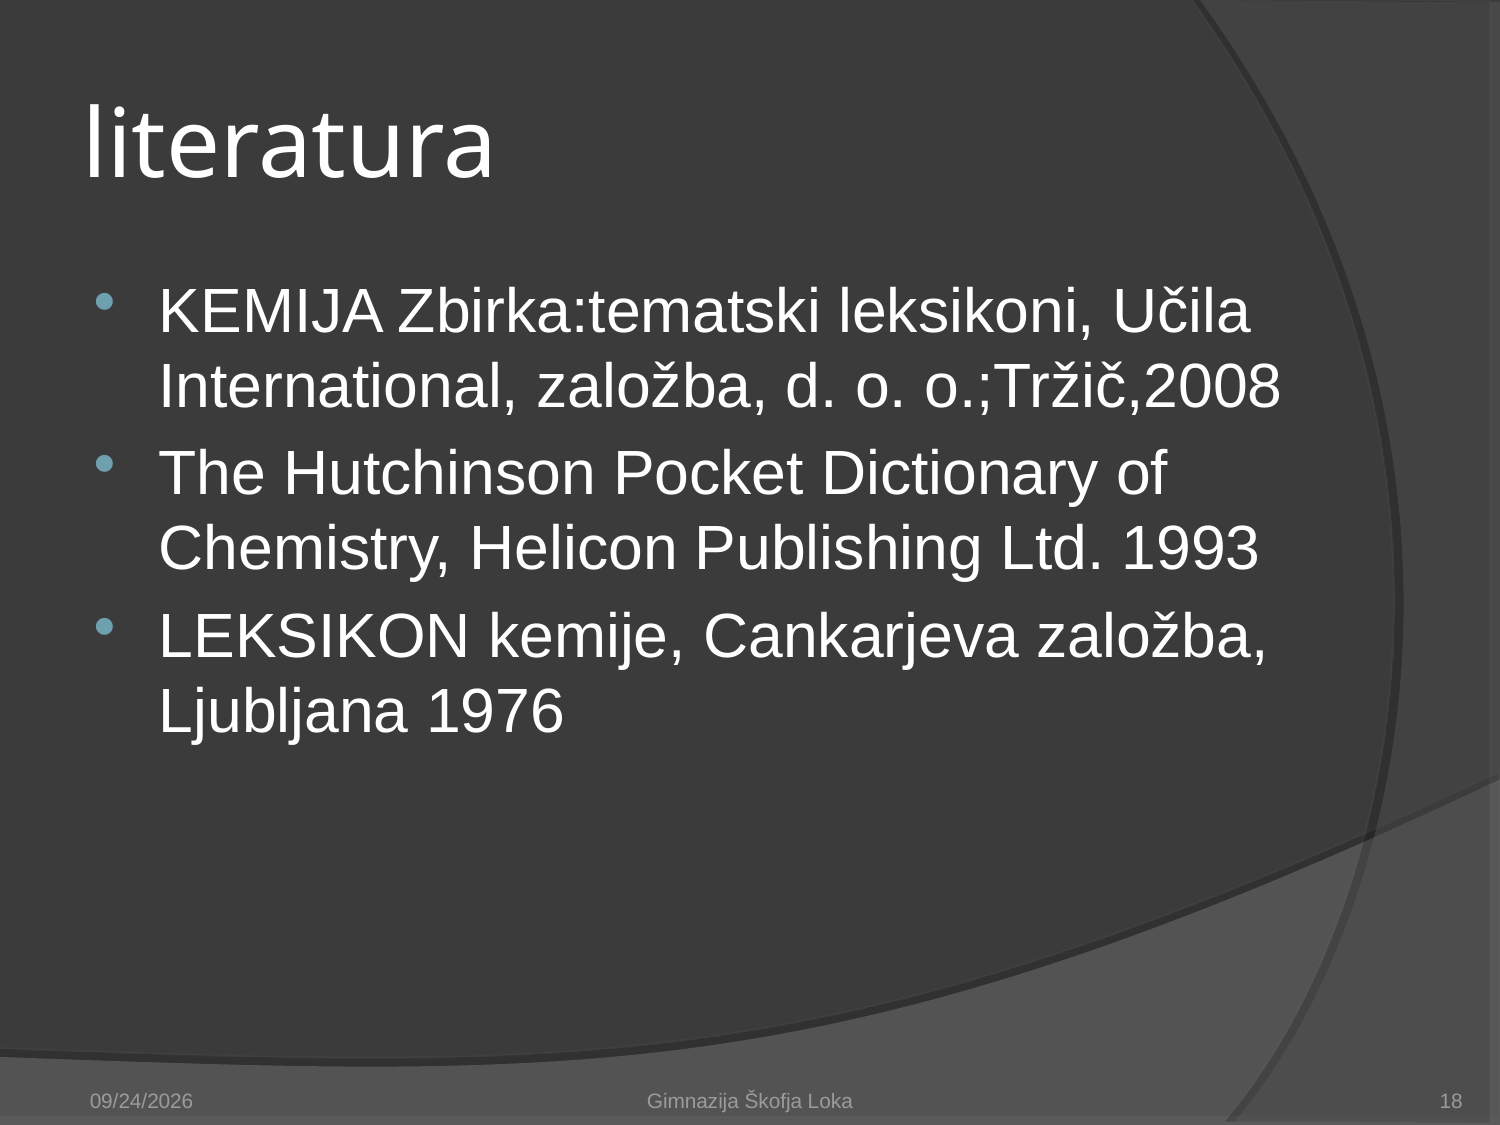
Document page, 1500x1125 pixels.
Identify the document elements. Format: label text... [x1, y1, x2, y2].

footer Gimnazija Škofja Loka [512, 1053, 988, 1114]
list KEMIJA Zbirka:tematski leksikoni, Učila International, založba, d. o. o.;Tržič,2008 The Hutchinson Pocket Dictionary of Chemistry, Helicon Publishing Ltd. 1993 LEKSIKON kemije, Cankarjeva založba, Ljubljana 1976 [75, 262, 1300, 1005]
slide_number <number> [1337, 1053, 1463, 1114]
slide_number 05/31/2019 [75, 1053, 425, 1114]
title literatura [75, 45, 1300, 233]
